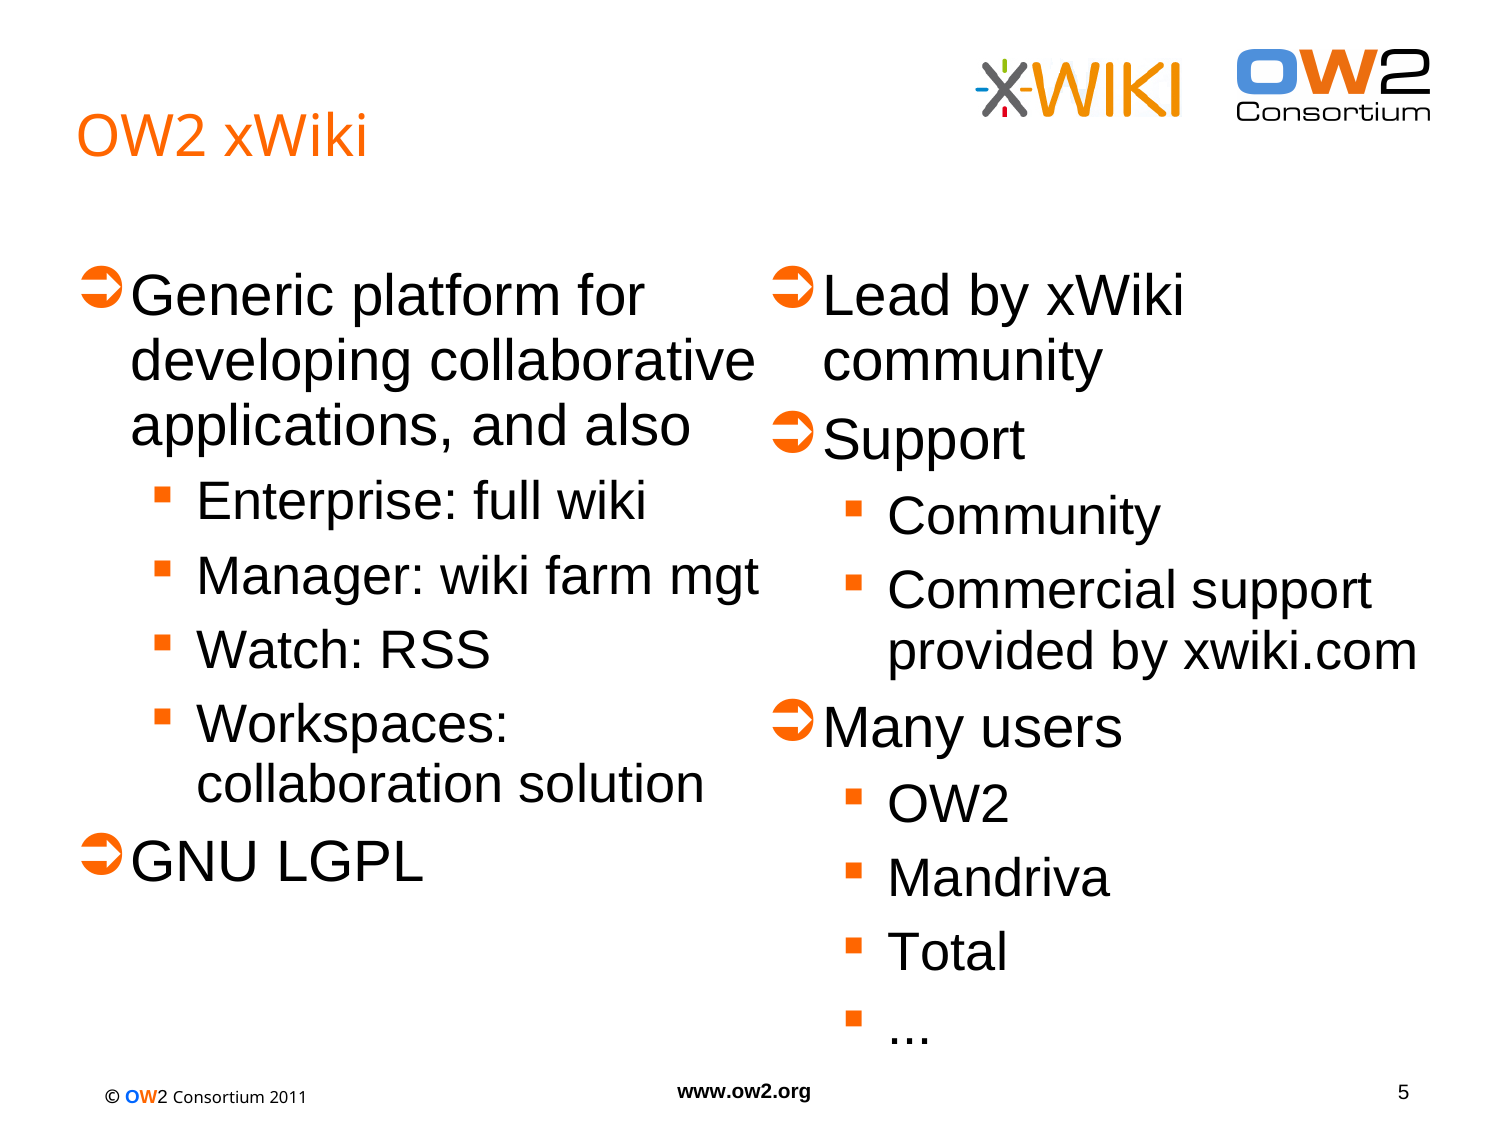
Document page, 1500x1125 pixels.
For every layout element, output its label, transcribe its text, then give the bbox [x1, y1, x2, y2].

list Generic platform for developing collaborative applications, and also Enterprise: full wiki Manager: wiki farm mgt Watch: RSS Workspaces: collaboration solution GNU LGPL [74, 262, 766, 990]
list Lead by xWiki community Support Community Commercial support provided by xwiki.com Many users OW2 Mandriva Total ... [766, 262, 1425, 1057]
title OW2 xWiki [75, 52, 1175, 207]
picture [974, 58, 1182, 119]
